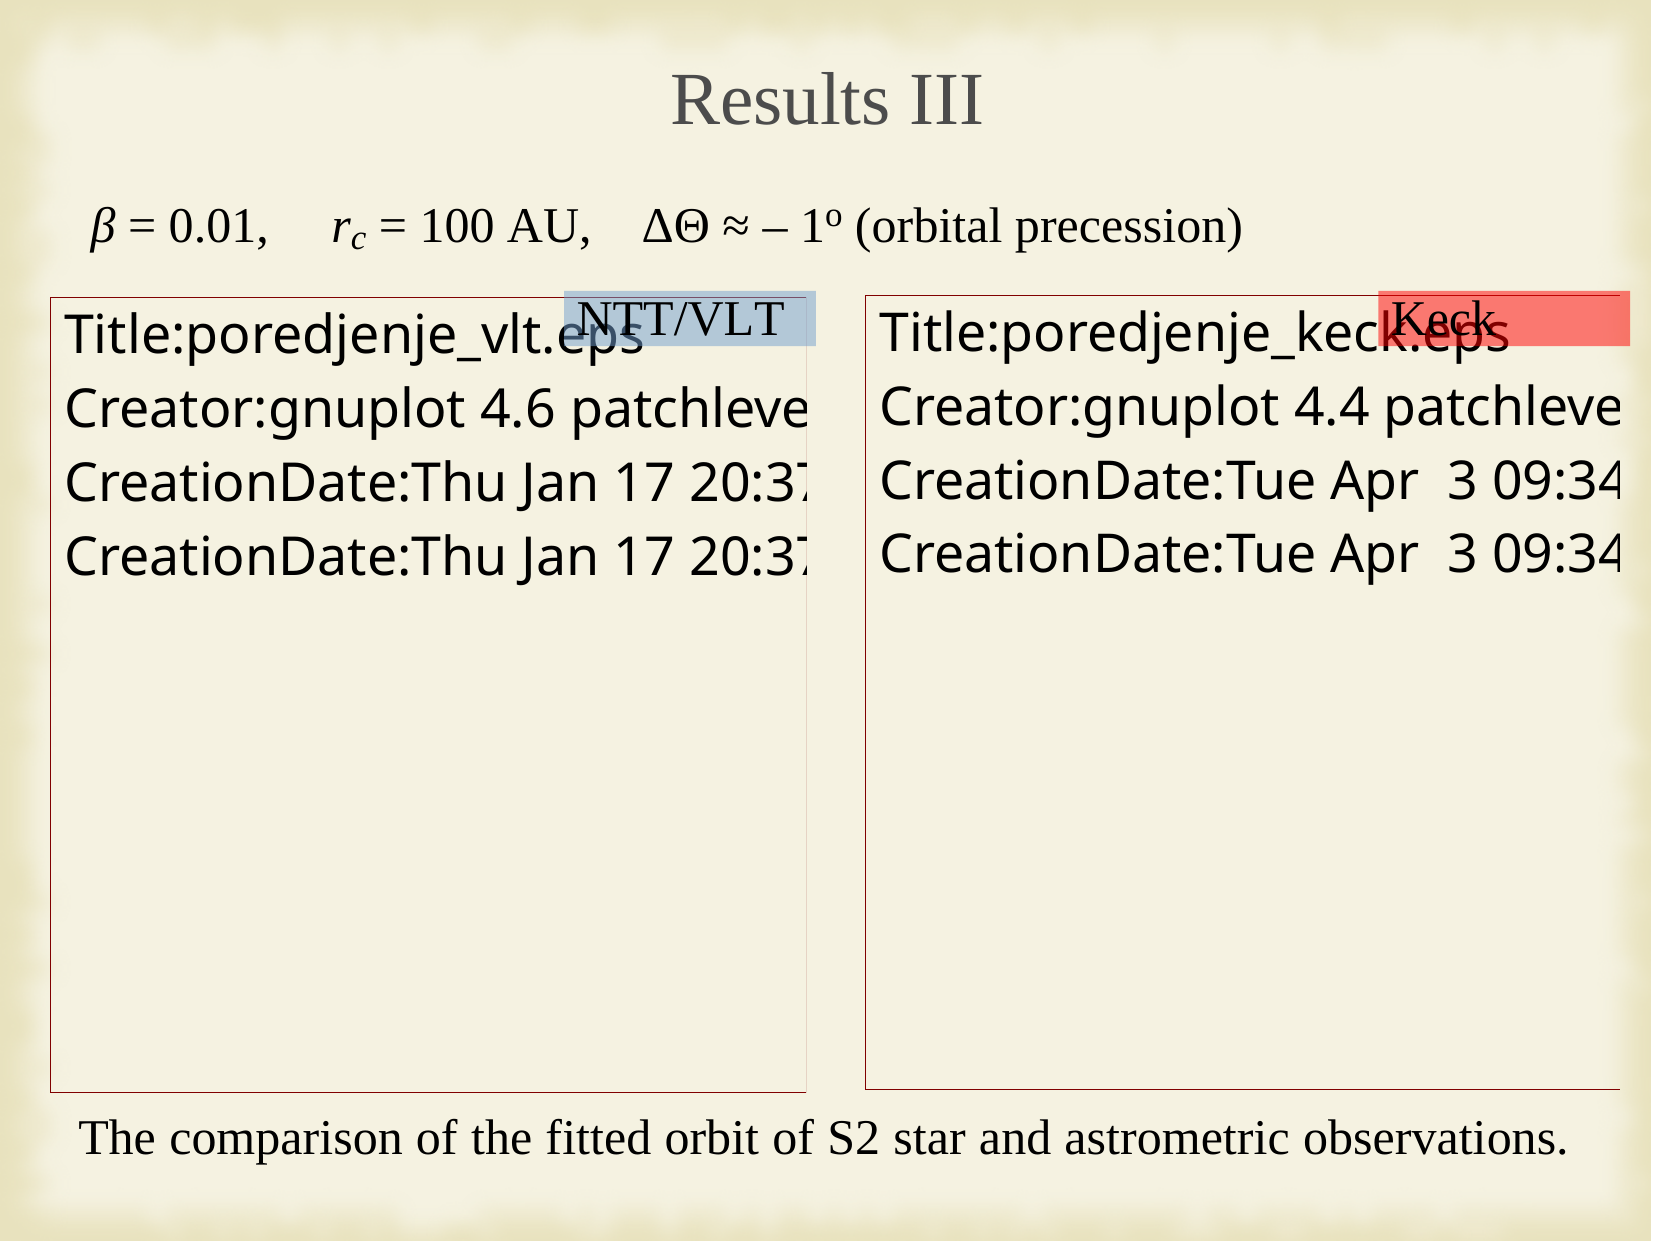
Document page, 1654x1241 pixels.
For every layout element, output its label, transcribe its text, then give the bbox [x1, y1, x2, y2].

list Keck [1378, 290, 1631, 347]
picture [0, 0, 1651, 1241]
title Results III [64, 42, 1591, 156]
list NTT/VLT [564, 290, 816, 347]
list The comparison of the fitted orbit of S2 star and astrometric observations. [78, 1110, 1571, 1195]
list β = 0.01, rc = 100 AU, ΔΘ ≈ – 1o (orbital precession) [78, 194, 1336, 271]
